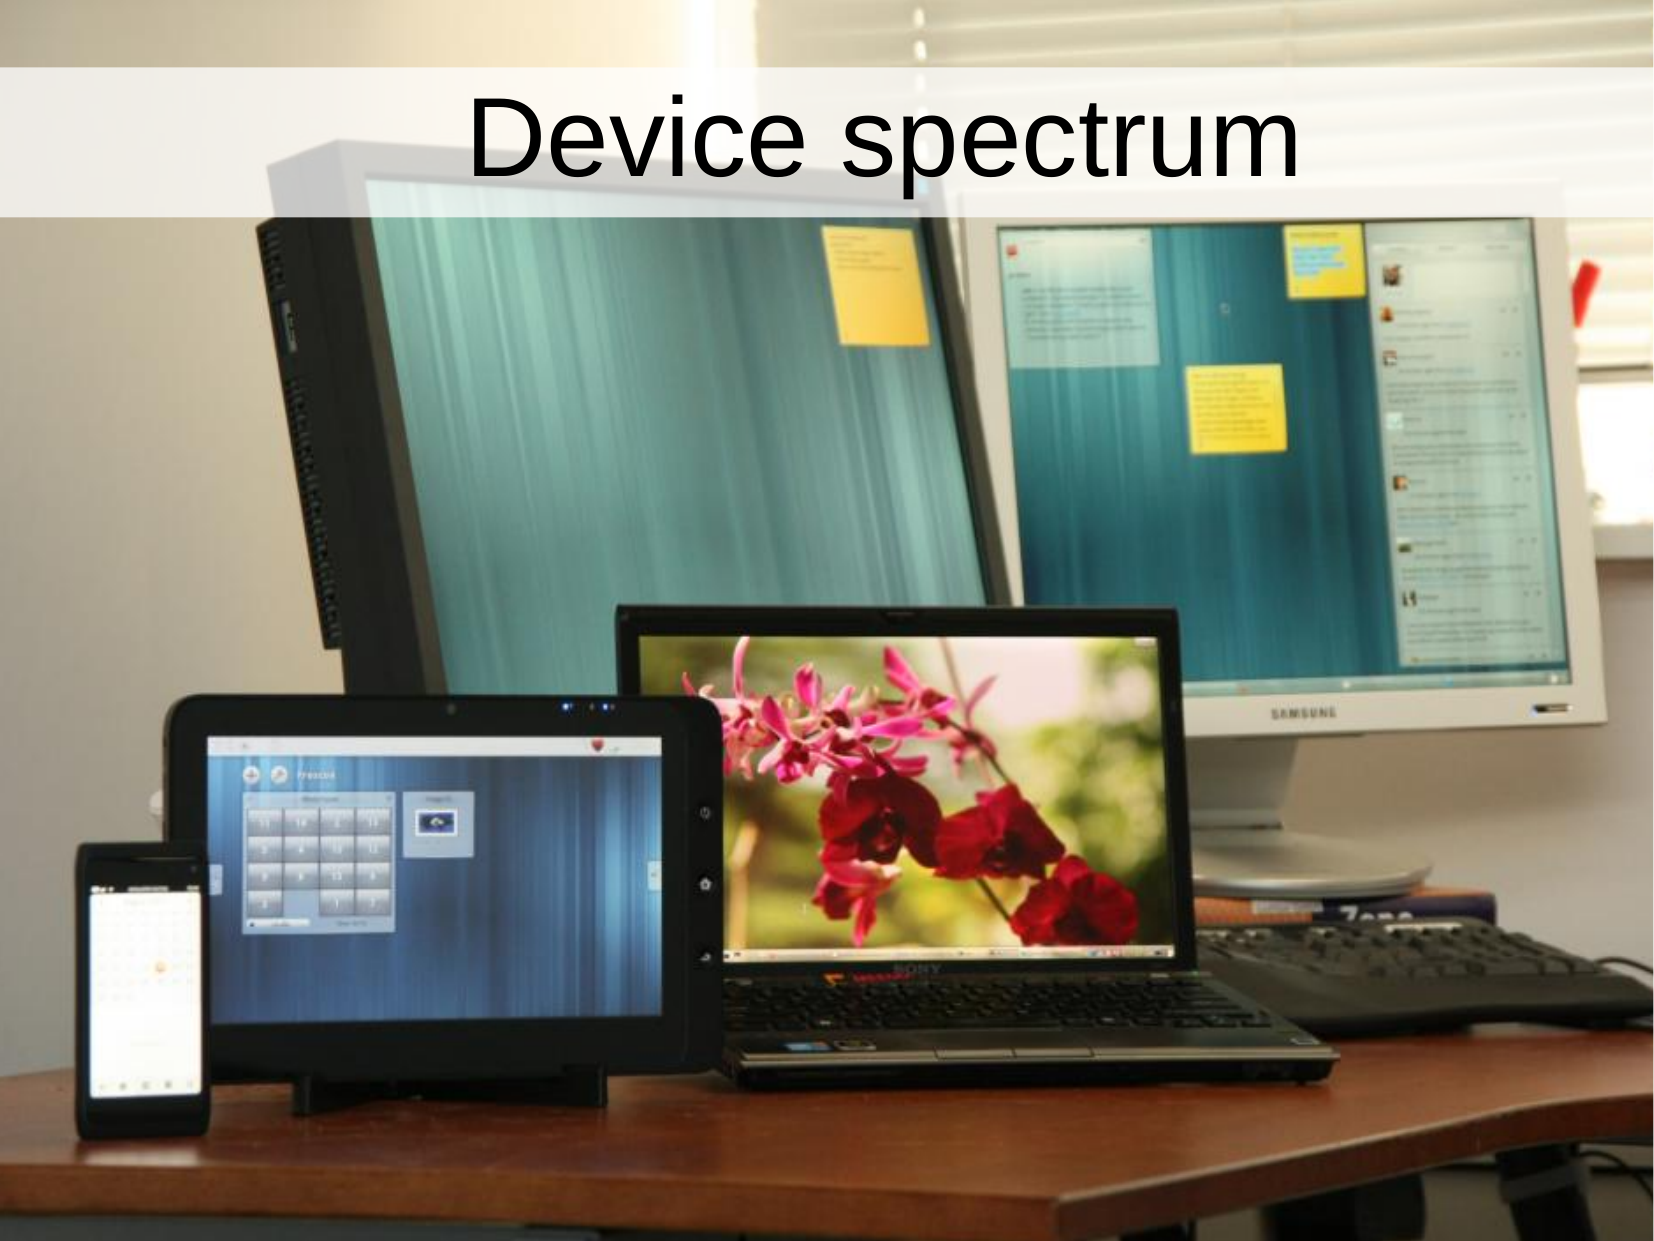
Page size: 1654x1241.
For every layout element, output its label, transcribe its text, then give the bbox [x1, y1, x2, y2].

text_box Device spectrum [0, 67, 1654, 218]
picture [0, 218, 1654, 1241]
picture [0, 0, 1654, 67]
